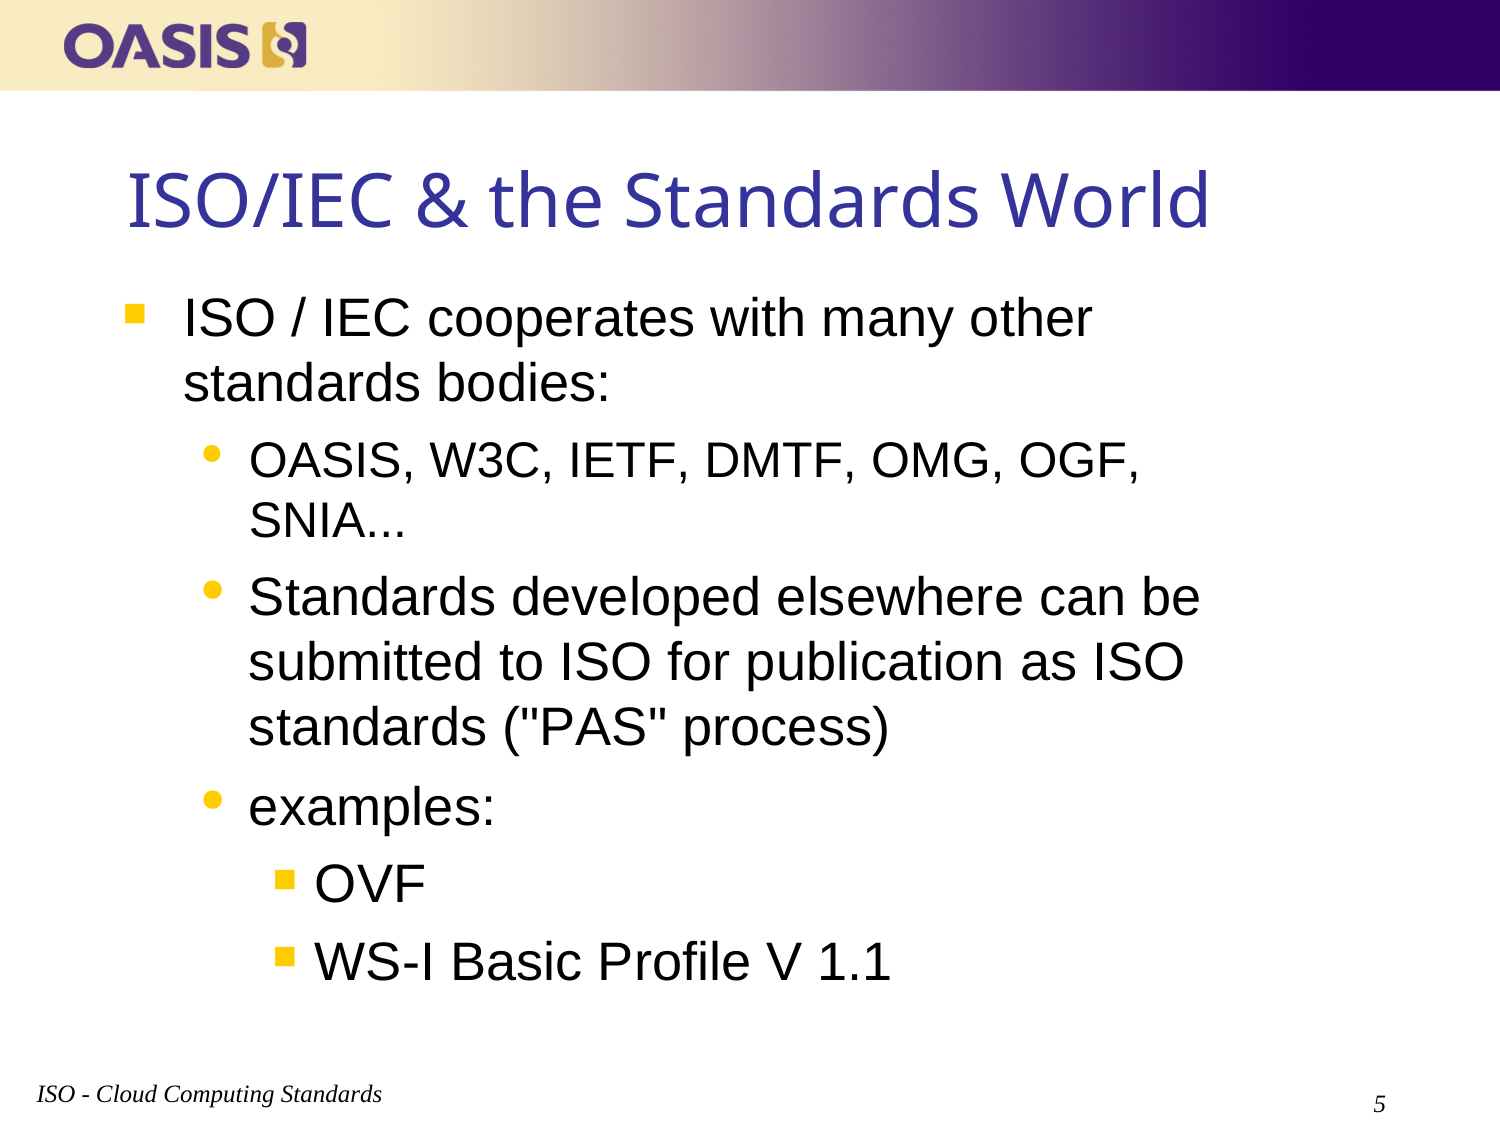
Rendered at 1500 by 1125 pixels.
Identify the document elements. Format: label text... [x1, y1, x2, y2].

picture [0, 0, 1500, 1125]
title ISO/IEC & the Standards World [112, 90, 1263, 250]
list ISO / IEC cooperates with many other standards bodies: OASIS, W3C, IETF, DMTF, OMG, OGF, SNIA... Standards developed elsewhere can be submitted to ISO for publication as ISO standards ("PAS" process) examples: OVF WS-I Basic Profile V 1.1 [112, 275, 1288, 1047]
